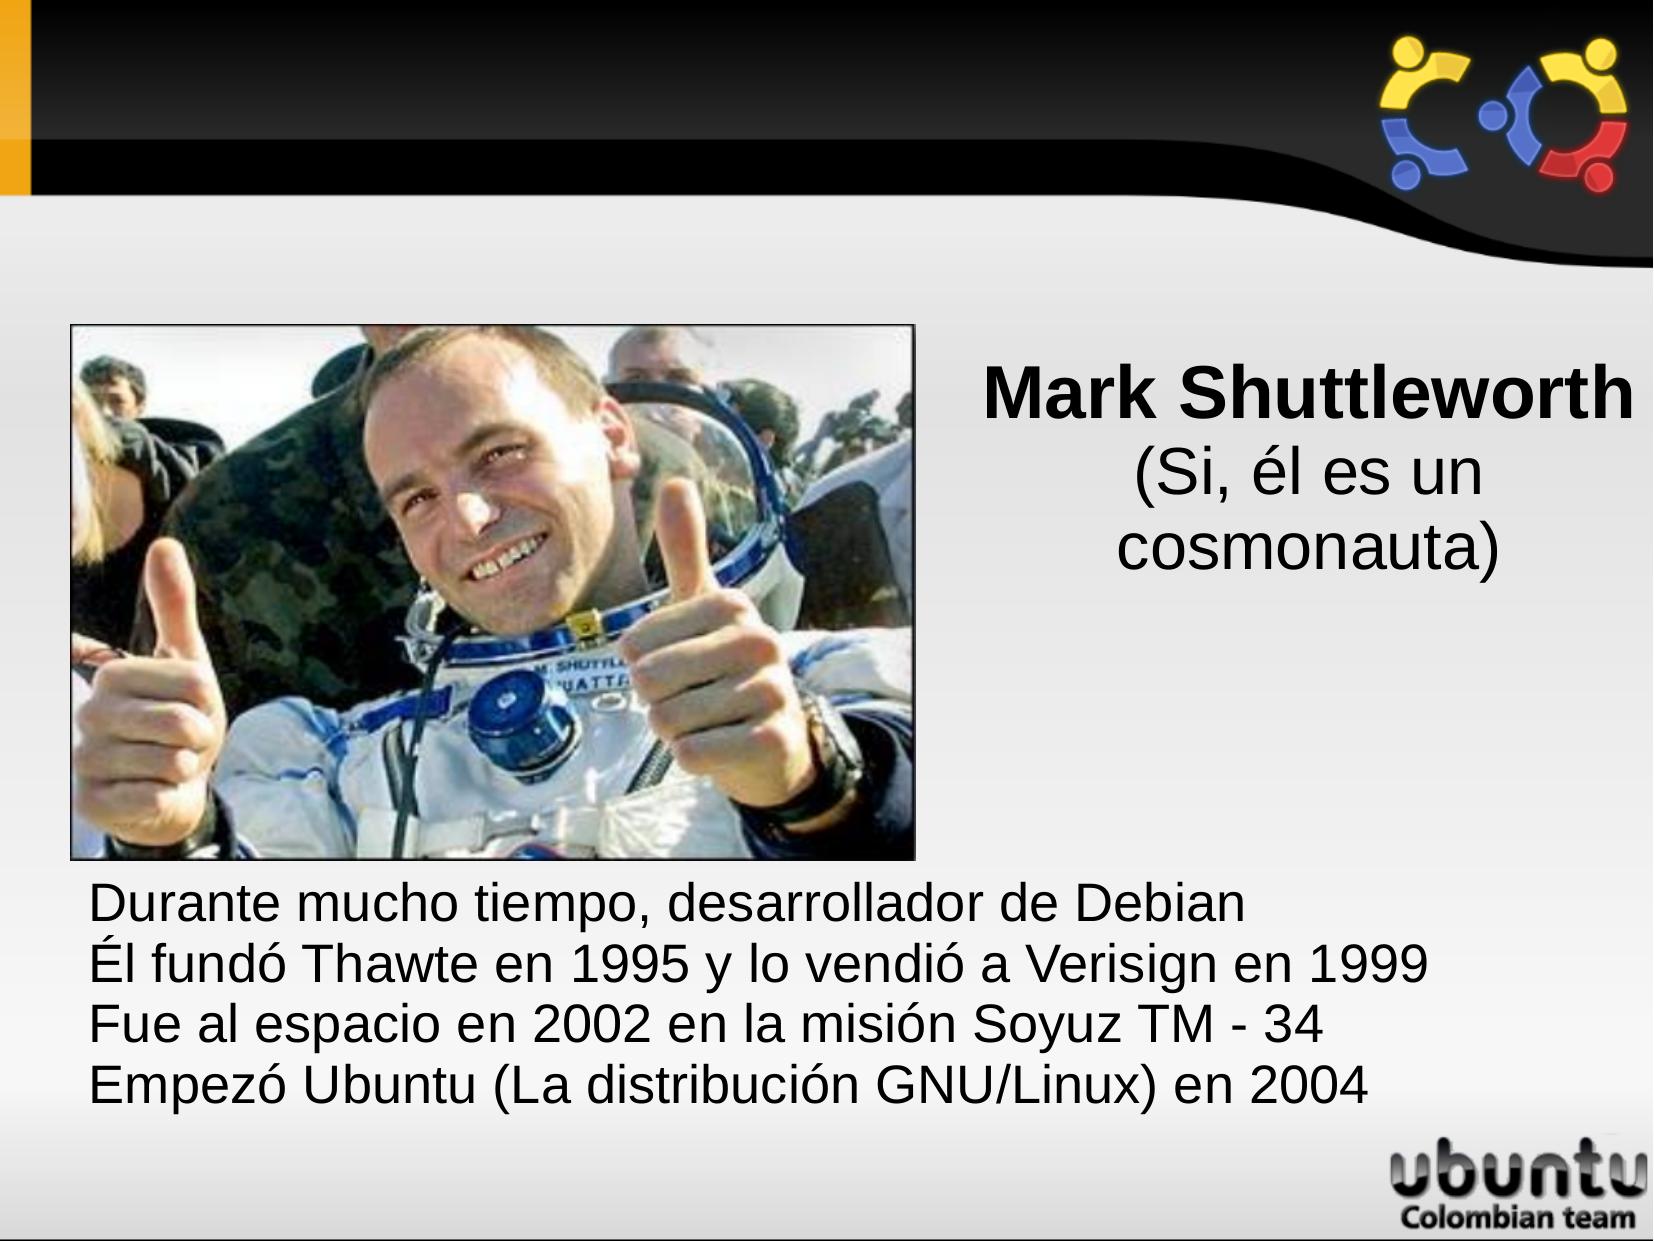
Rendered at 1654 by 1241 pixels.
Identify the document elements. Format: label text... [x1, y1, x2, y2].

text_box Durante mucho tiempo, desarrollador de Debian Él fundó Thawte en 1995 y lo vendió a Verisign en 1999 Fue al espacio en 2002 en la misión Soyuz TM - 34 Empezó Ubuntu (La distribución GNU/Linux) en 2004 [59, 865, 1625, 1123]
picture [0, 0, 1653, 1241]
text_box Mark Shuttleworth (Si, él es un cosmonauta) [944, 342, 1654, 709]
